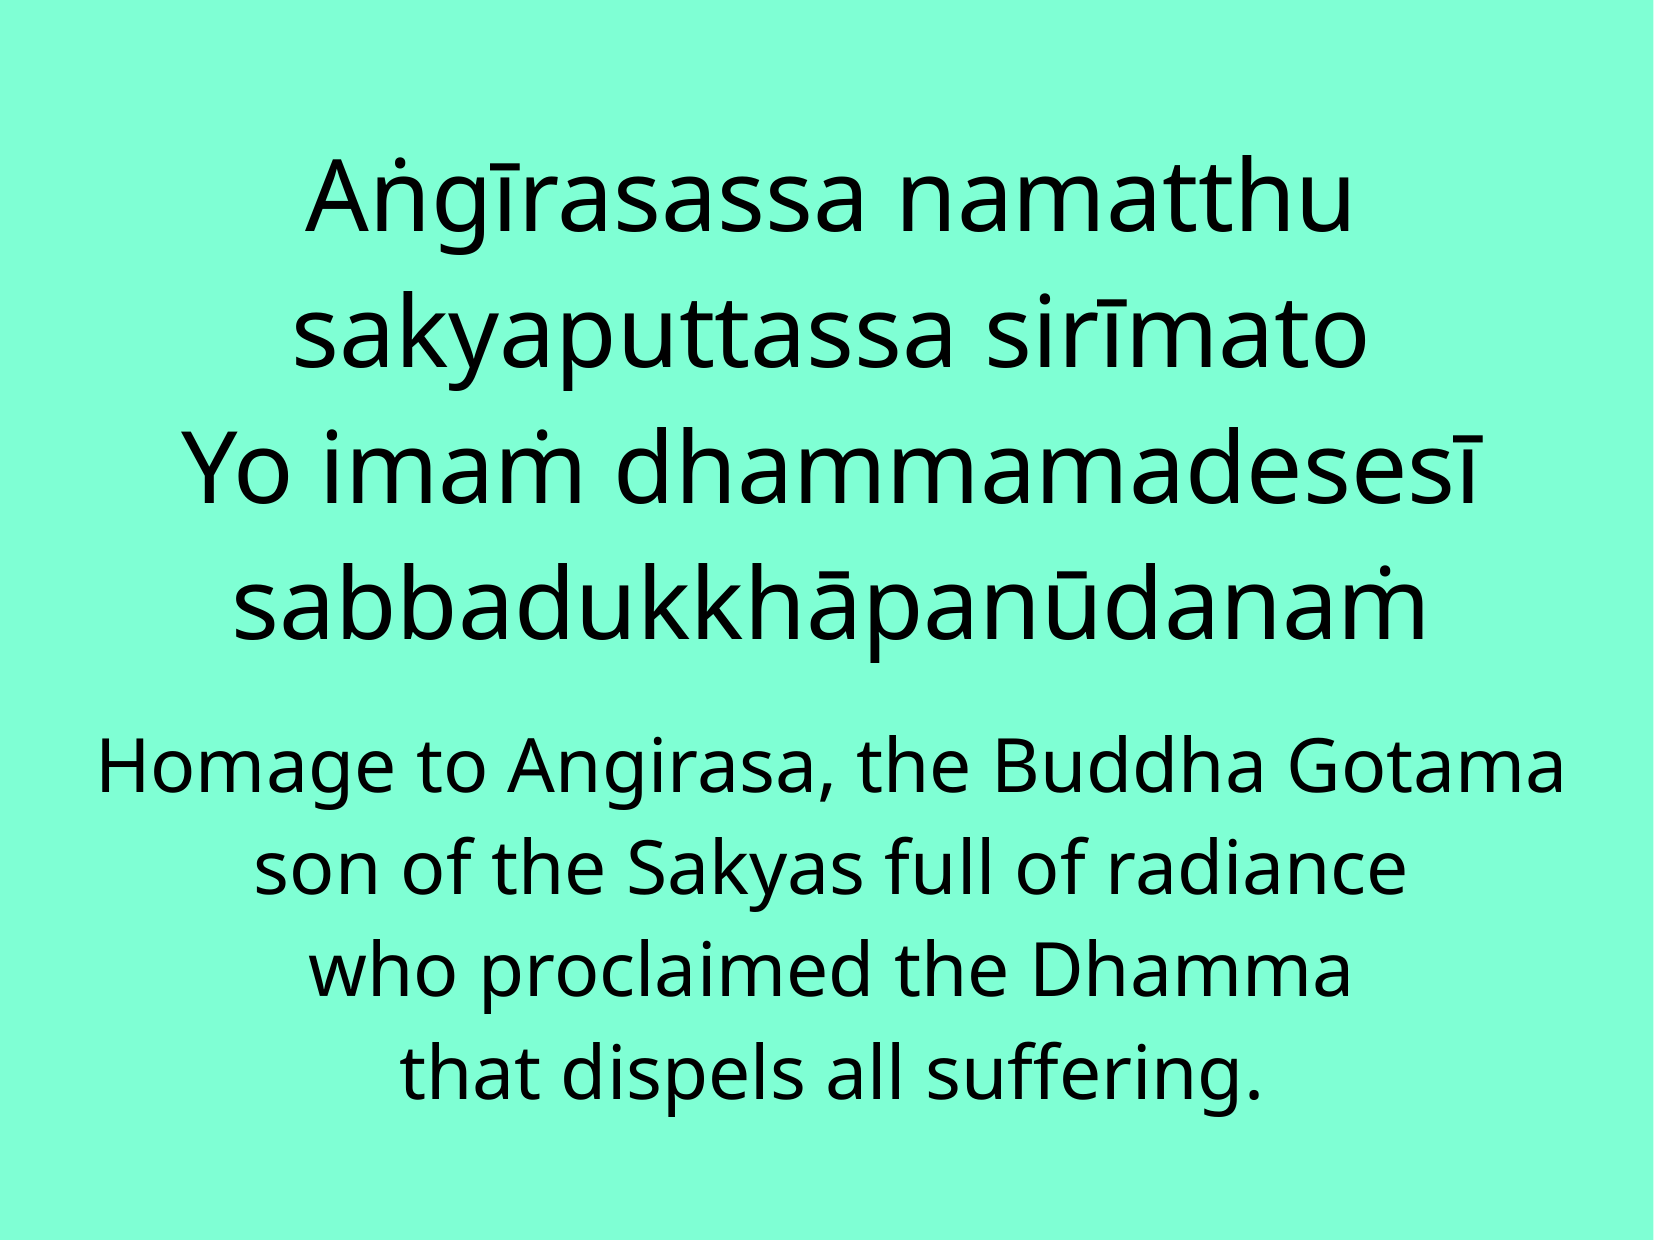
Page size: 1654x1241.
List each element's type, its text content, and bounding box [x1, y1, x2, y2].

subtitle Aṅgīrasassa namatthu sakyaputtassa sirīmato Yo imaṁ dhammamadesesī sabbadukkhāpanūdanaṁ Homage to Angirasa, the Buddha Gotama son of the Sakyas full of radiance who proclaimed the Dhamma that dispels all suffering. [45, 0, 1618, 1241]
